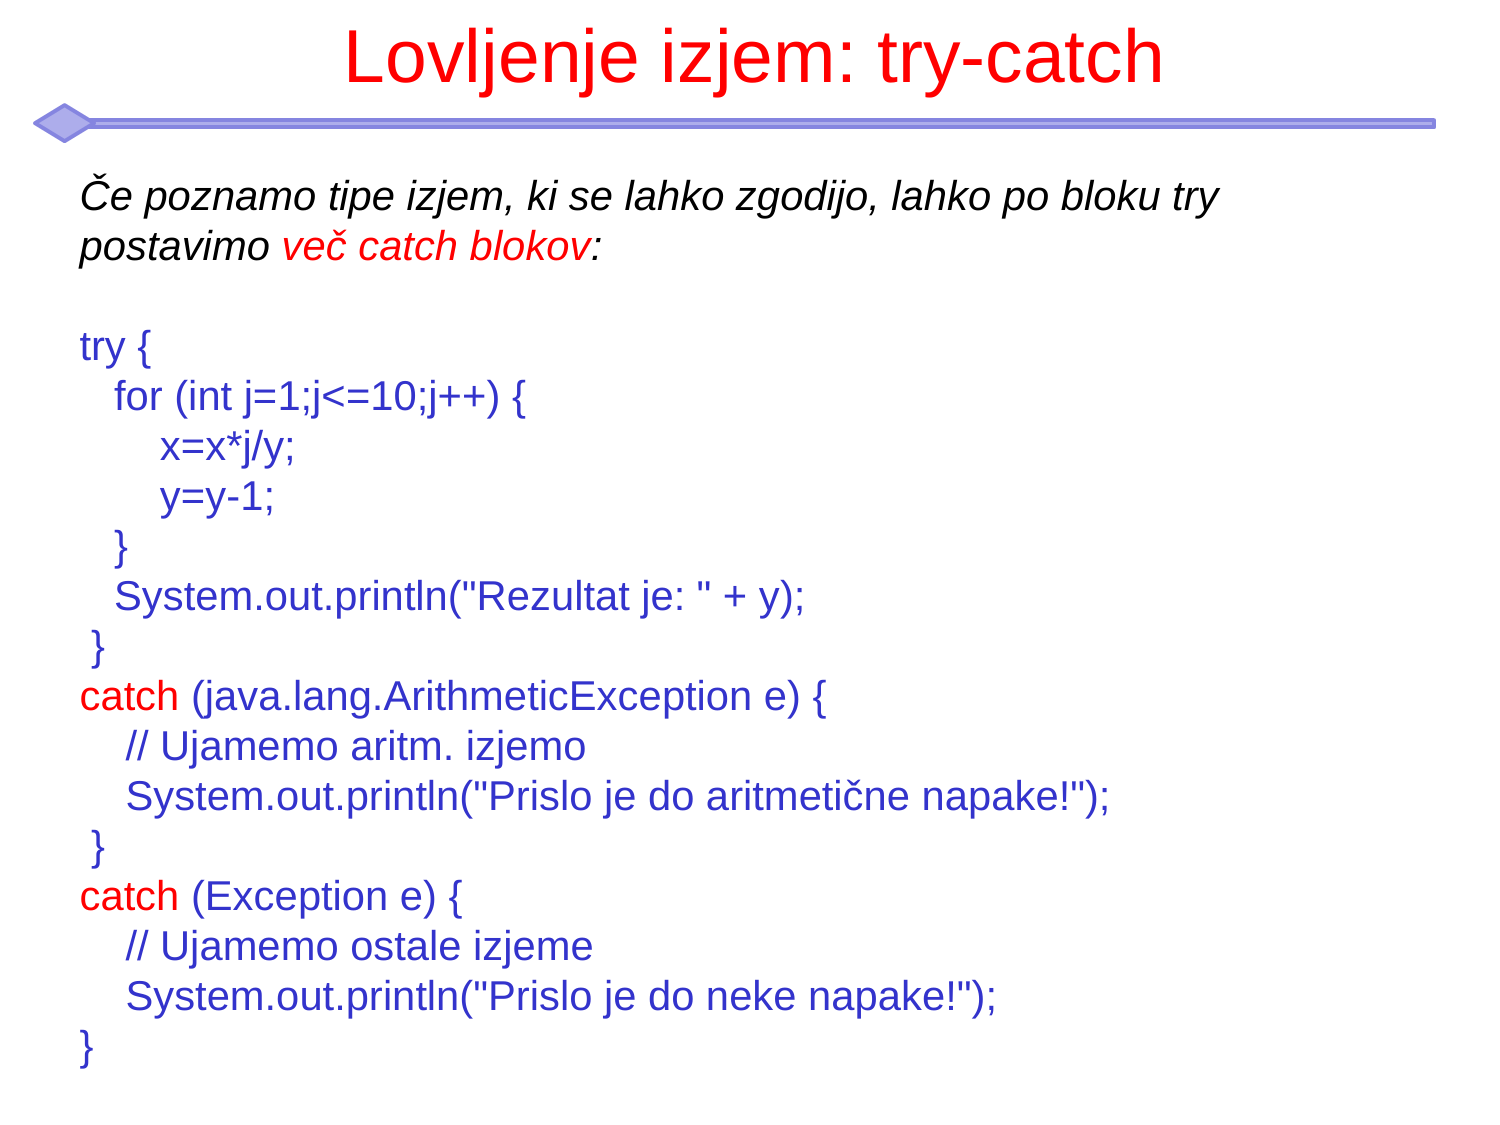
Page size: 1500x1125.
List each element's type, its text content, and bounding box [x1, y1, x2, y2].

picture [33, 103, 1436, 143]
text_box Če poznamo tipe izjem, ki se lahko zgodijo, lahko po bloku try postavimo več catch blokov: try { for (int j=1;j<=10;j++) { x=x*j/y; y=y-1; } System.out.println("Rezultat je: " + y); } catch (java.lang.ArithmeticException e) { // Ujamemo aritm. izjemo System.out.println("Prislo je do aritmetične napake!"); } catch (Exception e) { // Ujamemo ostale izjeme System.out.println("Prislo je do neke napake!"); } [64, 160, 1400, 1077]
title Lovljenje izjem: try-catch [117, 0, 1393, 106]
